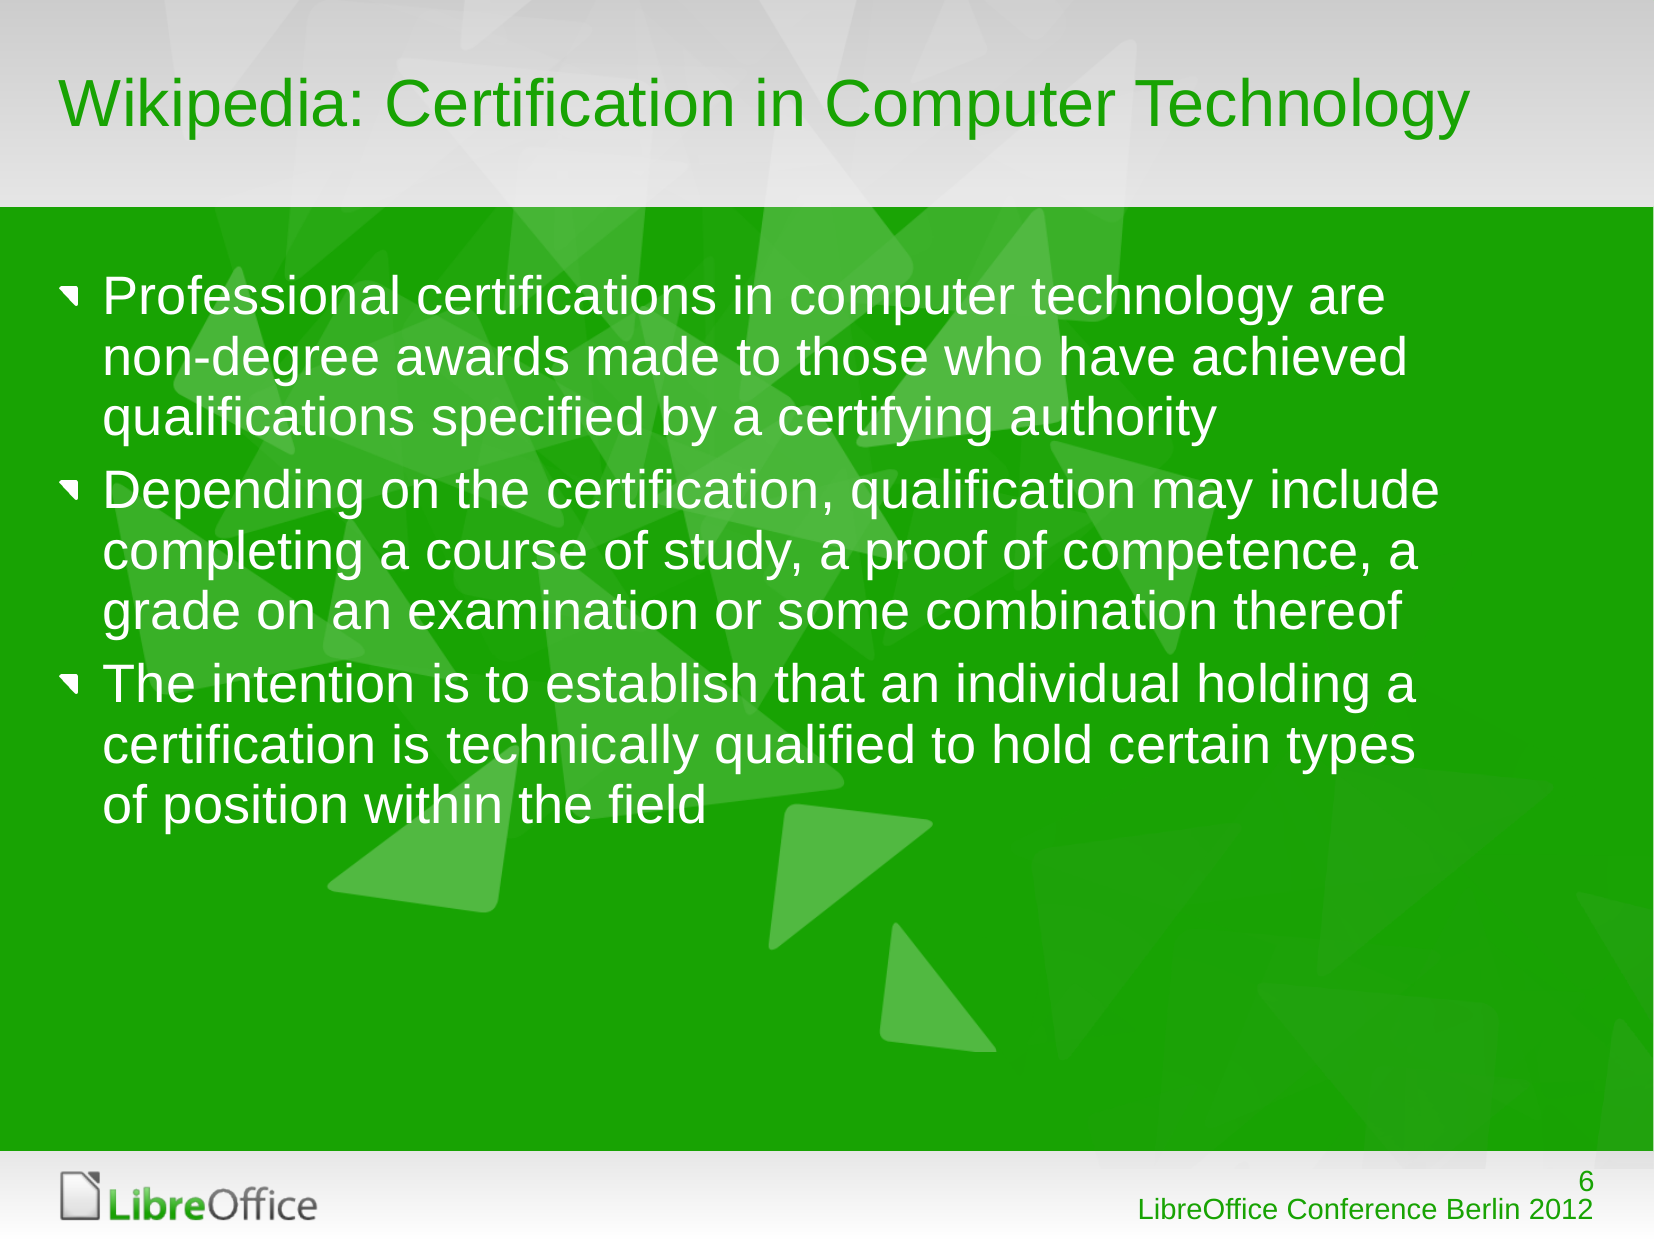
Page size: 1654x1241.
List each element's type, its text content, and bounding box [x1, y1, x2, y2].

list Professional certifications in computer technology are non-degree awards made to those who have achieved qualifications specified by a certifying authority Depending on the certification, qualification may include completing a course of study, a proof of competence, a grade on an examination or some combination thereof The intention is to establish that an individual holding a certification is technically qualified to hold certain types of position within the field [59, 265, 1595, 836]
picture [41, 1152, 337, 1240]
title Wikipedia: Certification in Computer Technology [59, 29, 1595, 178]
picture [0, 0, 1654, 1169]
